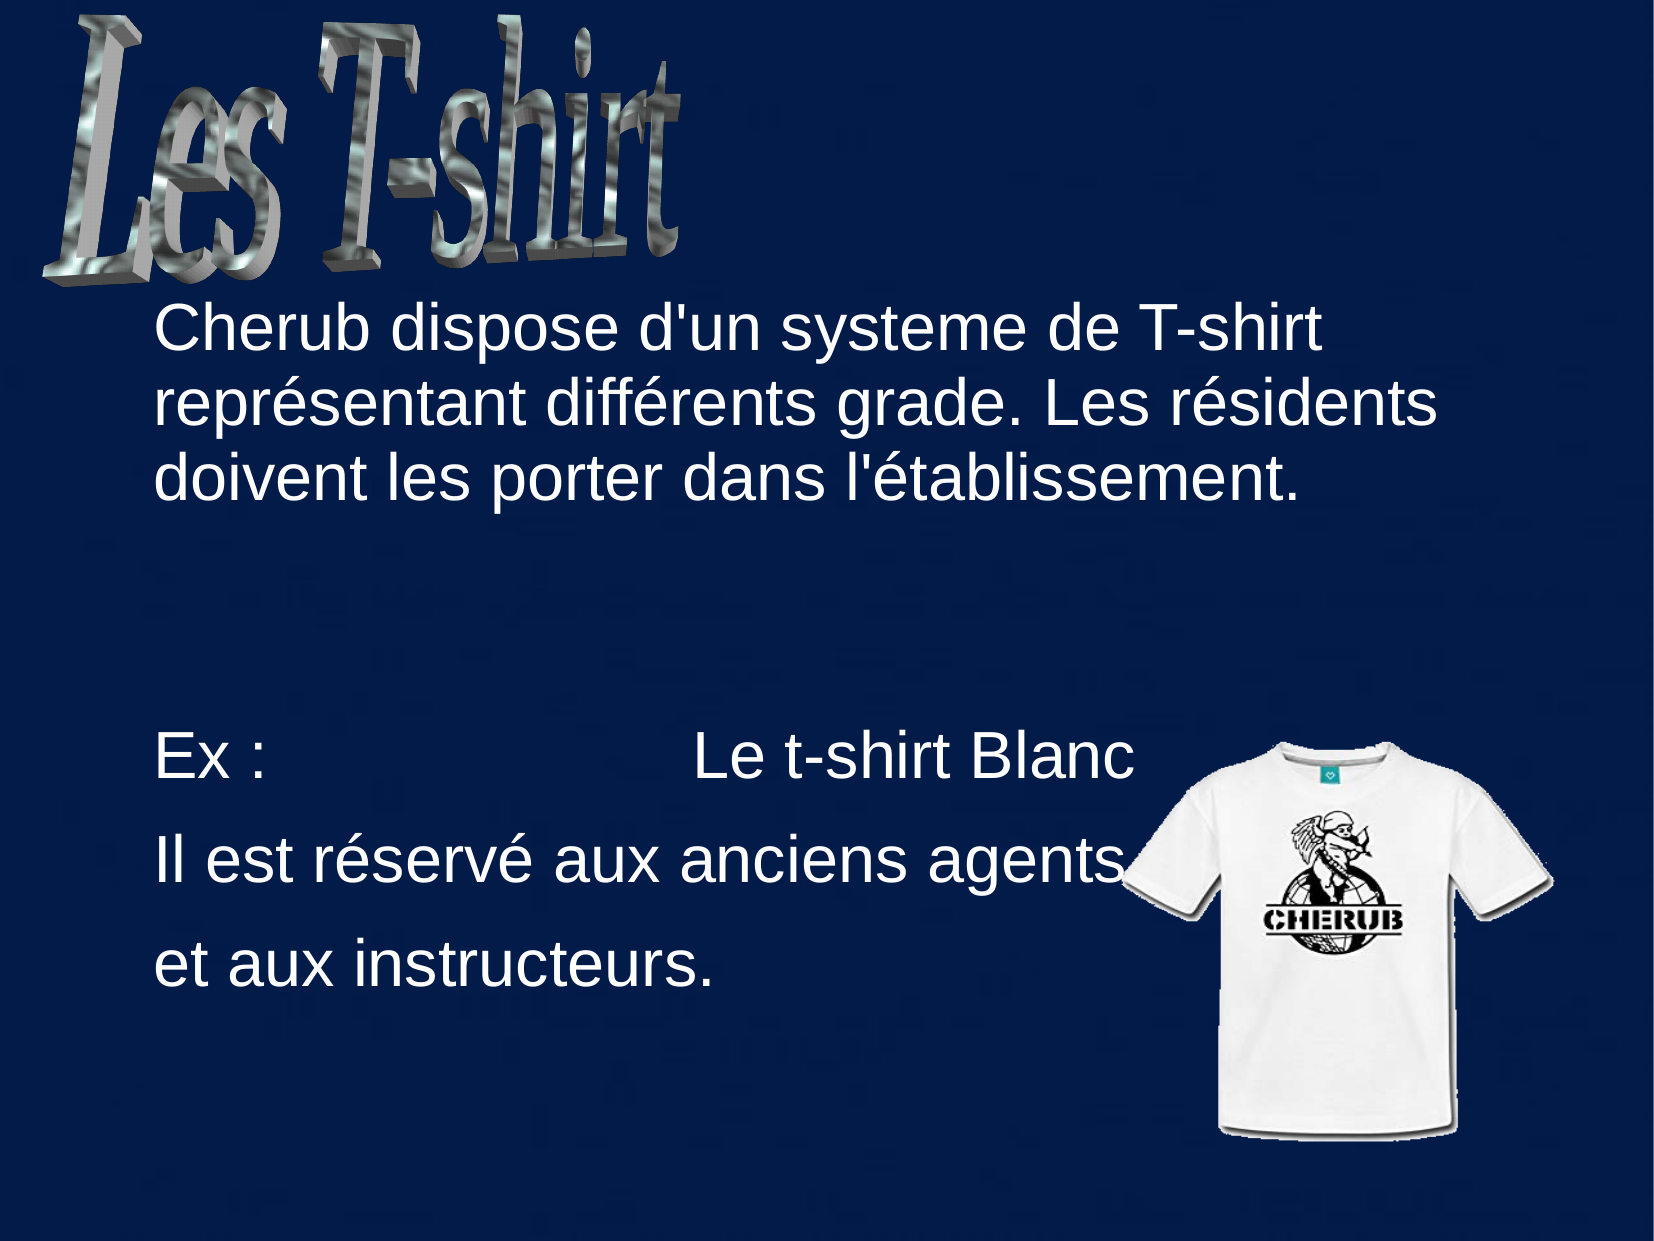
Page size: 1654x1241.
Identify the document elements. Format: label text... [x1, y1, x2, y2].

picture [0, 0, 1654, 1241]
list Ex : Le t-shirt Blanc Il est réservé aux anciens agents et aux instructeurs. [82, 717, 1571, 1210]
list Cherub dispose d'un systeme de T-shirt représentant différents grade. Les résidents doivent les porter dans l'établissement. [82, 290, 1571, 634]
